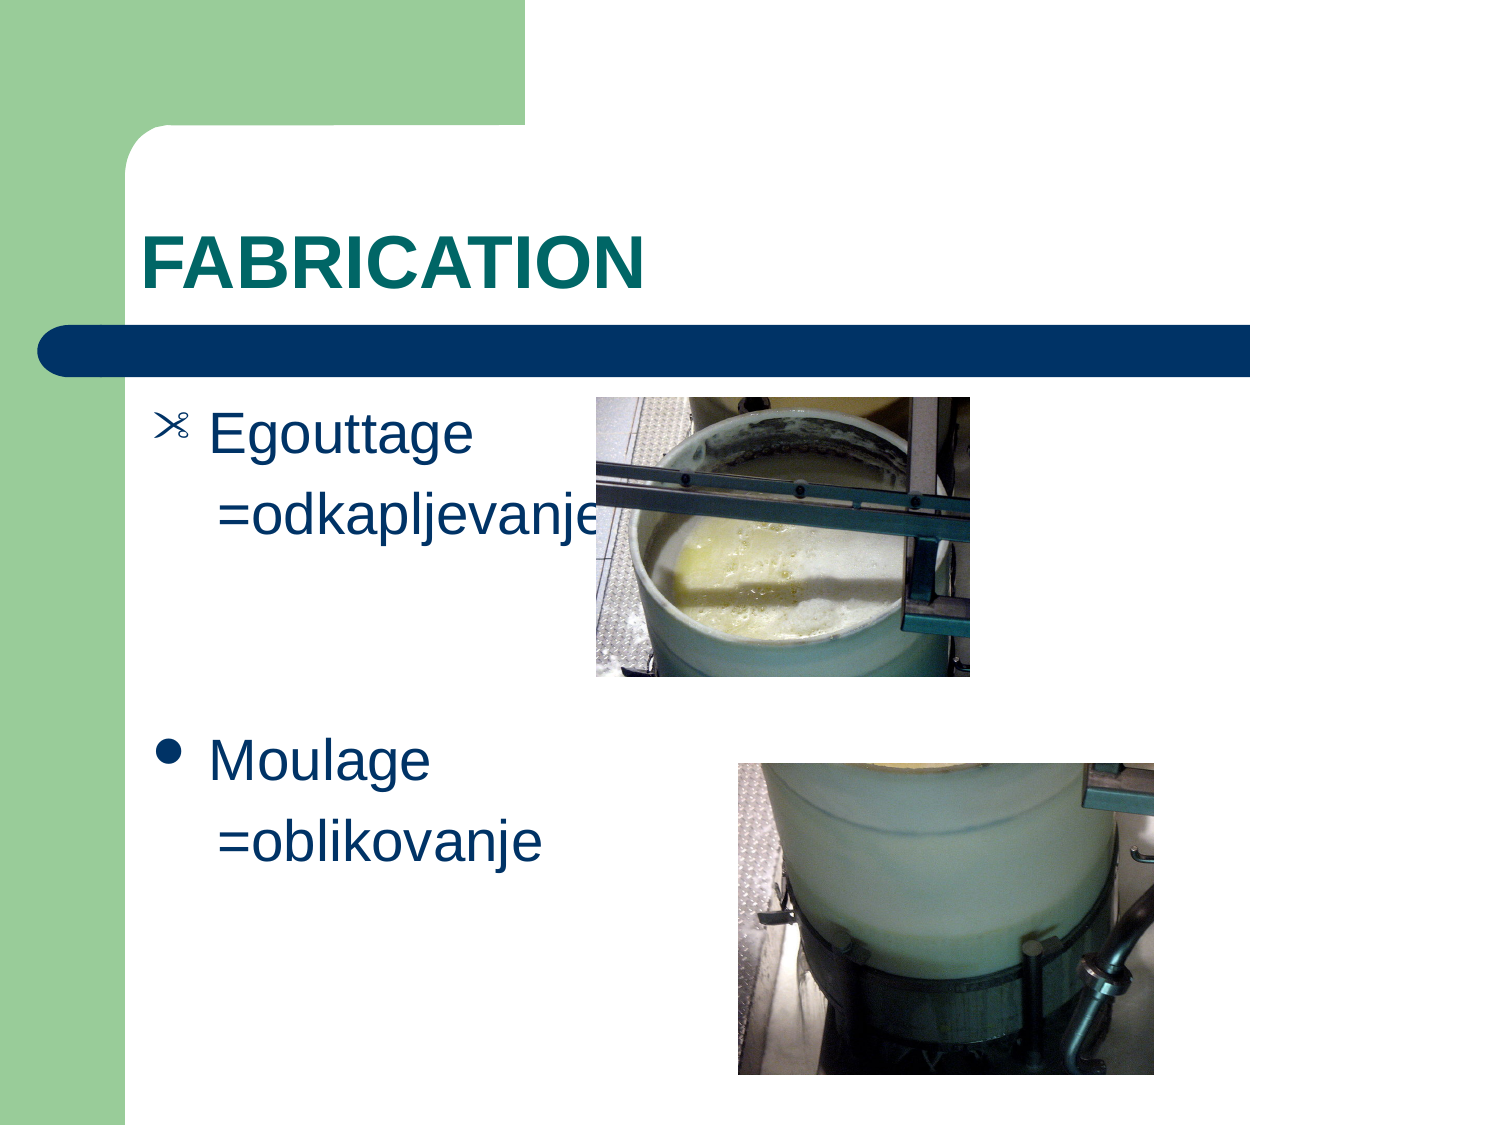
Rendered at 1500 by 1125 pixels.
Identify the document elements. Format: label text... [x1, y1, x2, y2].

picture [596, 397, 970, 678]
title FABRICATION [125, 125, 1425, 313]
picture [738, 763, 1154, 1075]
list Egouttage =odkapljevanje Moulage =oblikovanje [137, 387, 1400, 999]
